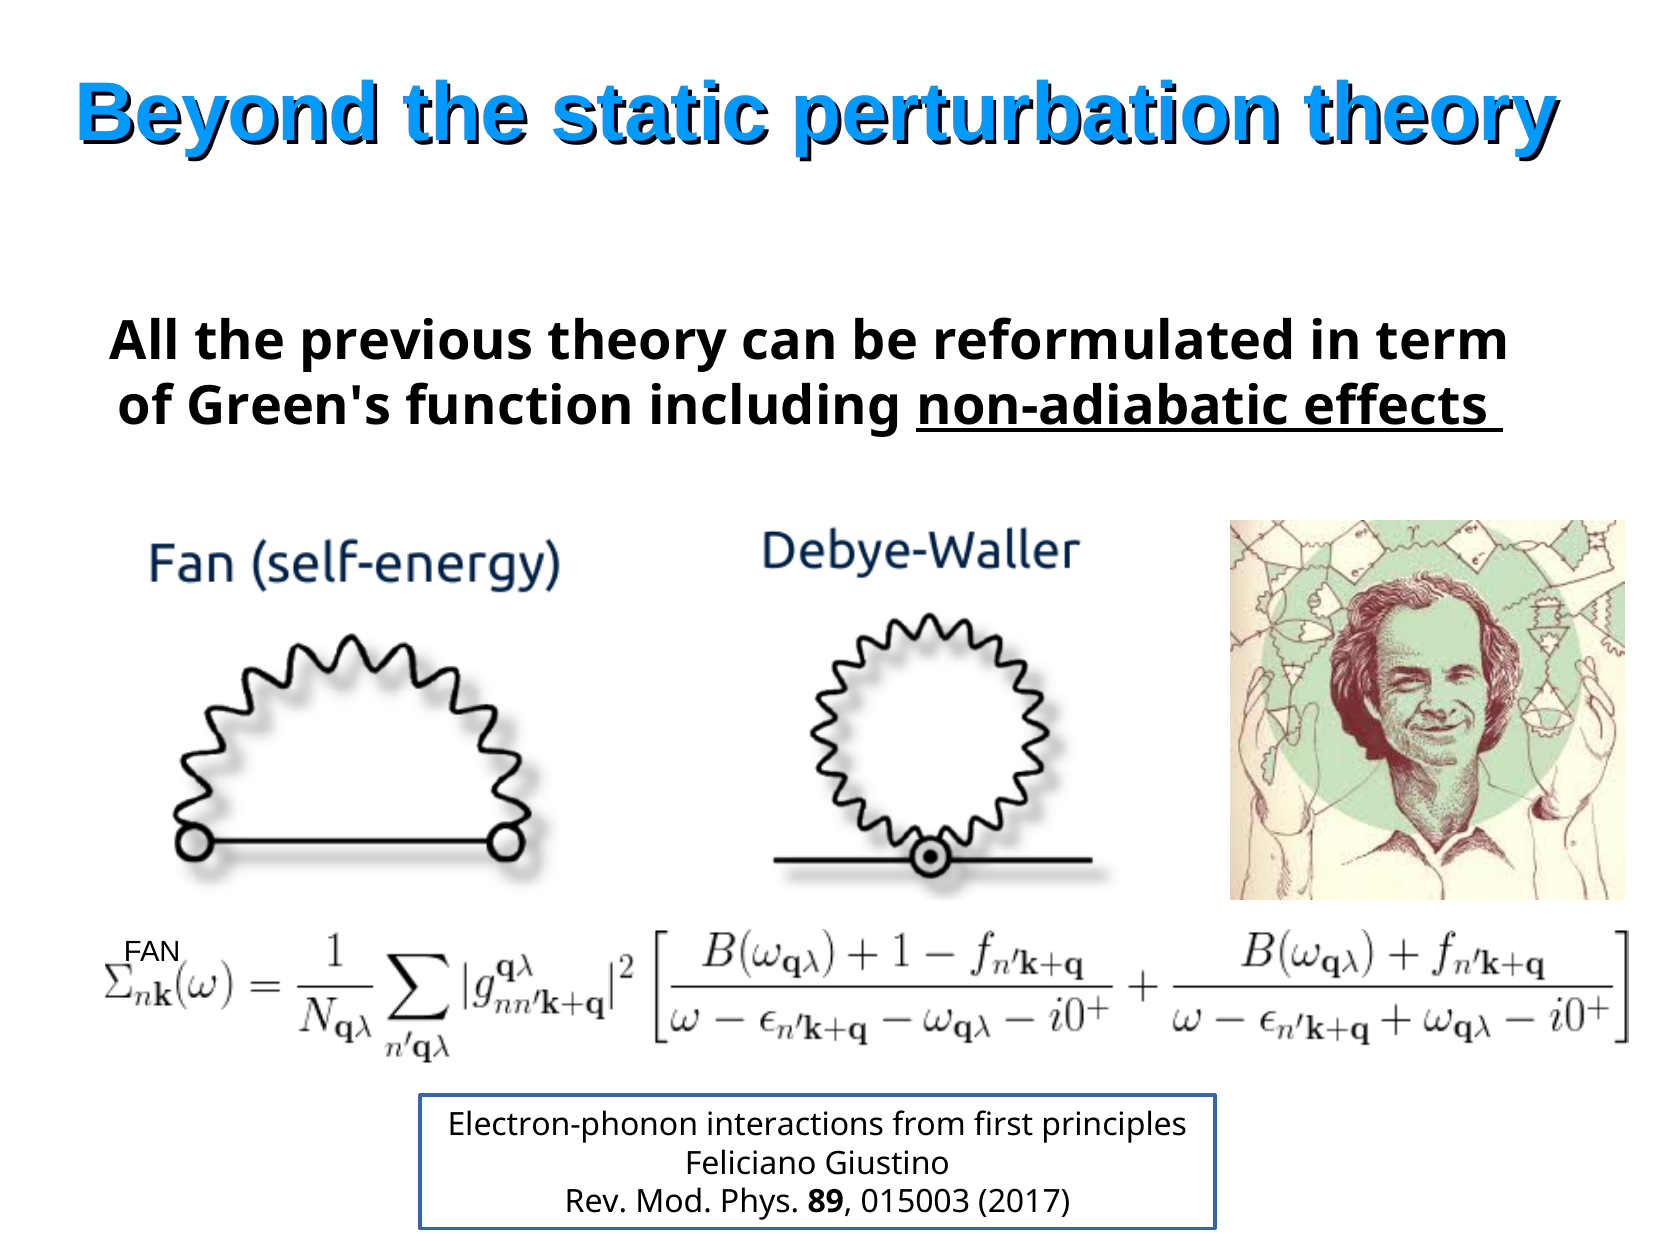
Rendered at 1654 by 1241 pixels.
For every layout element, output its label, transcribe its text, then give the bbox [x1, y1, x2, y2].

picture [1230, 520, 1625, 900]
picture [105, 929, 1629, 1066]
picture [733, 509, 1144, 907]
picture [99, 513, 625, 910]
text_box FAN [109, 927, 196, 976]
text_box Electron-phonon interactions from first principles Feliciano Giustino Rev. Mod. Phys. 89, 015003 (2017) [420, 1095, 1216, 1229]
text_box All the previous theory can be reformulated in term of Green's function including non-adiabatic effects [66, 297, 1555, 529]
text_box Beyond the static perturbation theory [60, 49, 1606, 166]
